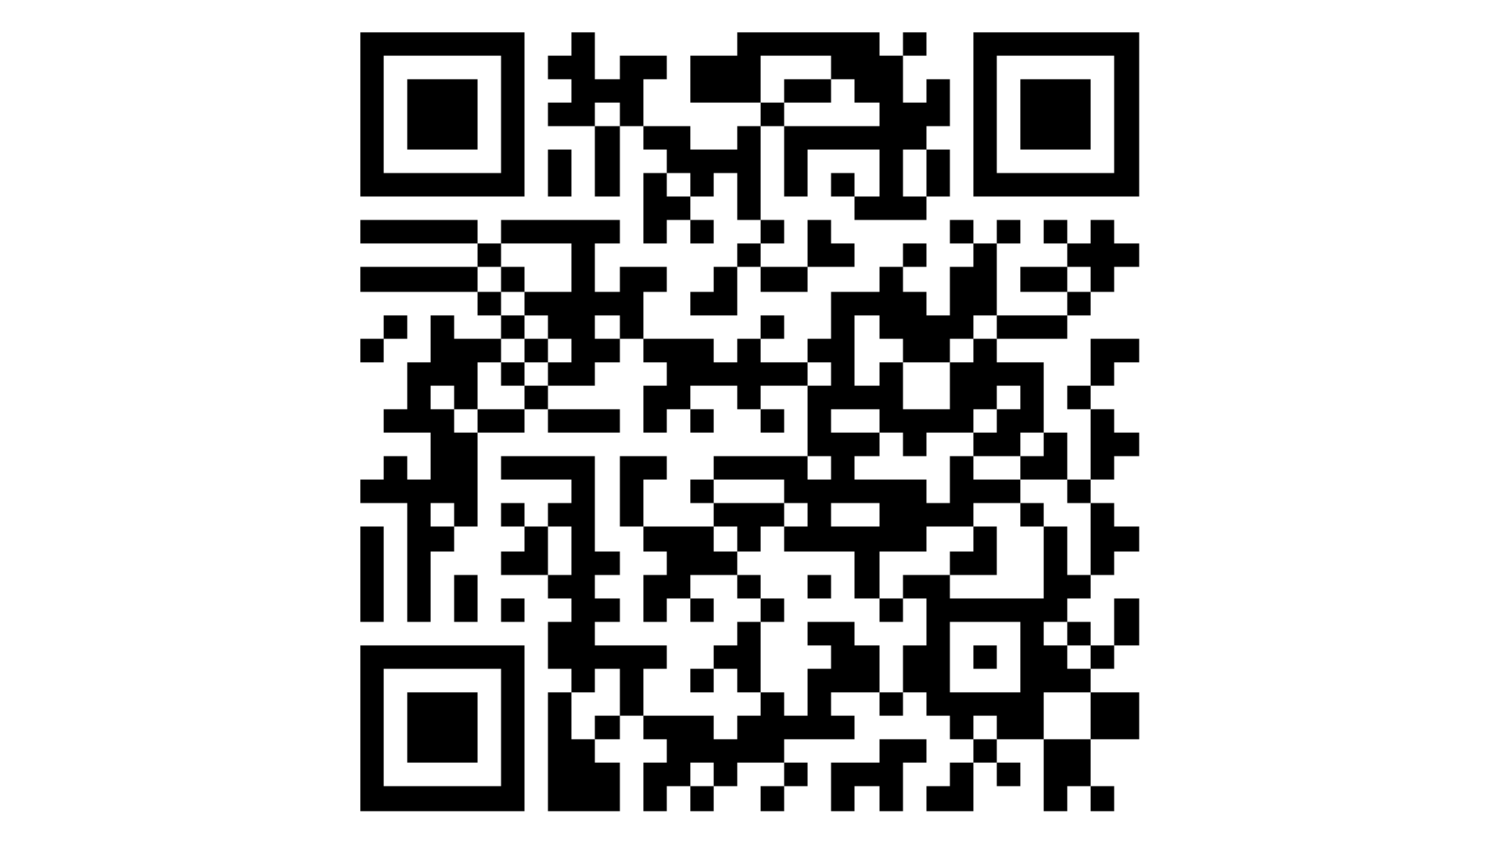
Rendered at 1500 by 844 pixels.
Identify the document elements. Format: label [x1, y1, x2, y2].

picture [359, 31, 1141, 813]
